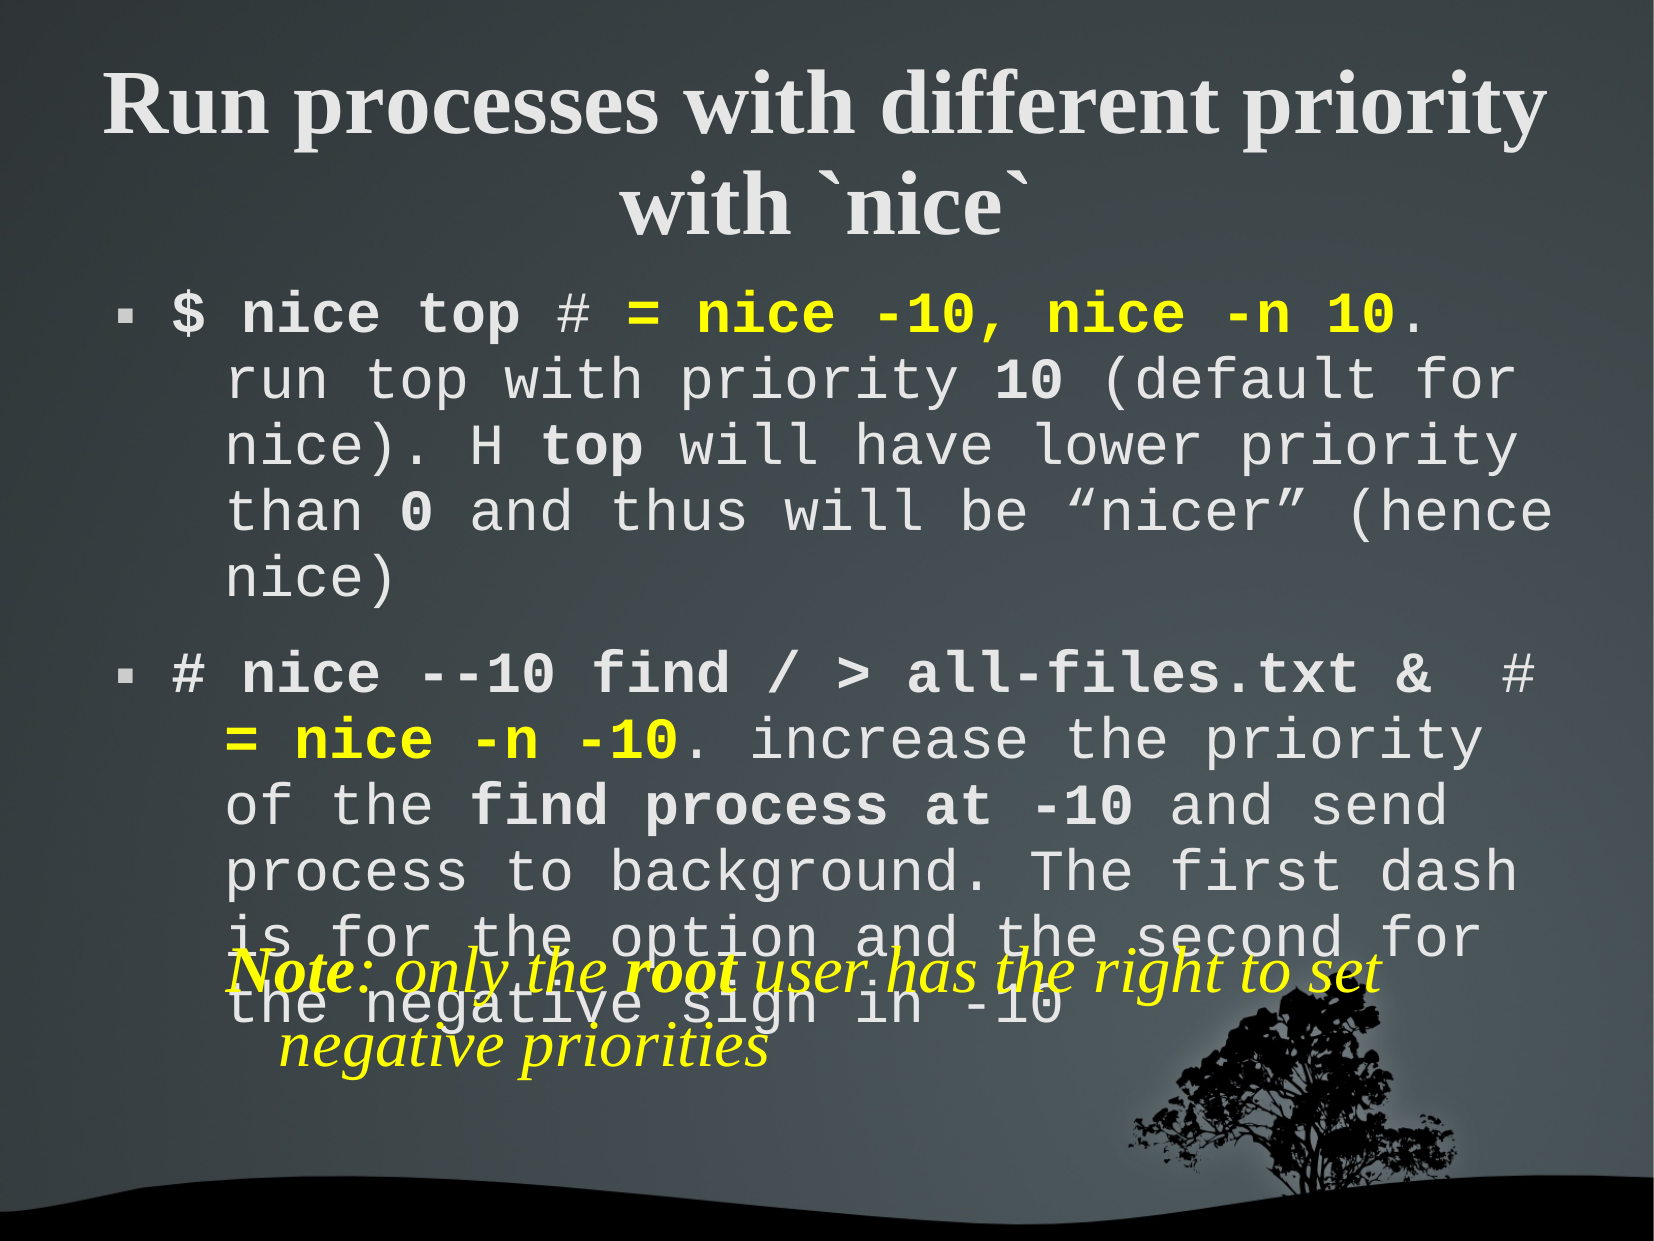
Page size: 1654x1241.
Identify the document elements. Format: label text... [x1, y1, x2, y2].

title Run processes with different priority with `nice` [82, 33, 1571, 273]
list $ nice top # = nice -10, nice -n 10. run top with priority 10 (default for nice). Η top will have lower priority than 0 and thus will be “nicer” (hence nice) # nice --10 find / > all-files.txt & # = nice -n -10. increase the priority of the find process at -10 and send process to background. The first dash is for the option and the second for the negative sign in -10 [82, 284, 1571, 1103]
text_box Note: only the root user has the right to set negative priorities [137, 932, 1494, 1057]
picture [0, 0, 1654, 1241]
